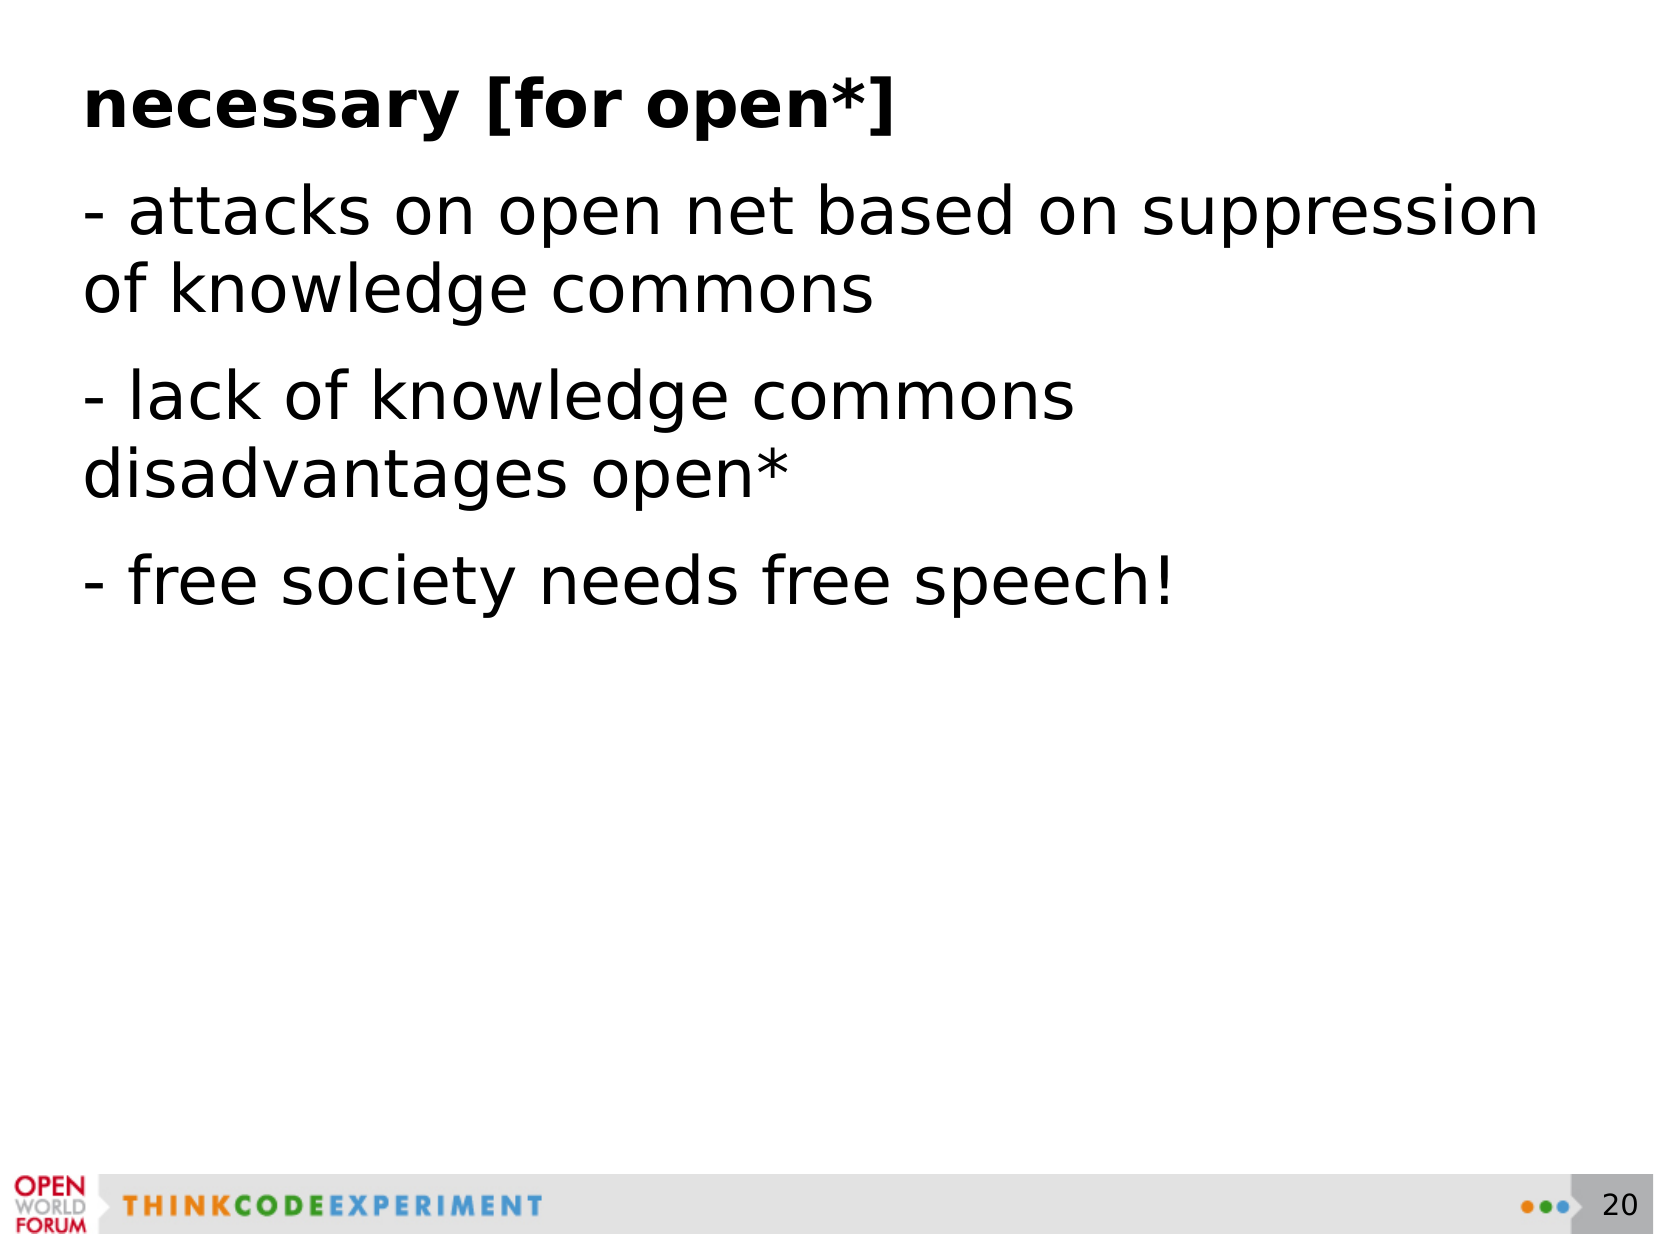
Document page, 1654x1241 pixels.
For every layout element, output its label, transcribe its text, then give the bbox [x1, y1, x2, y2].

picture [0, 1174, 1654, 1234]
list necessary [for open*] - attacks on open net based on suppression of knowledge commons - lack of knowledge commons disadvantages open* - free society needs free speech! [82, 65, 1571, 1062]
